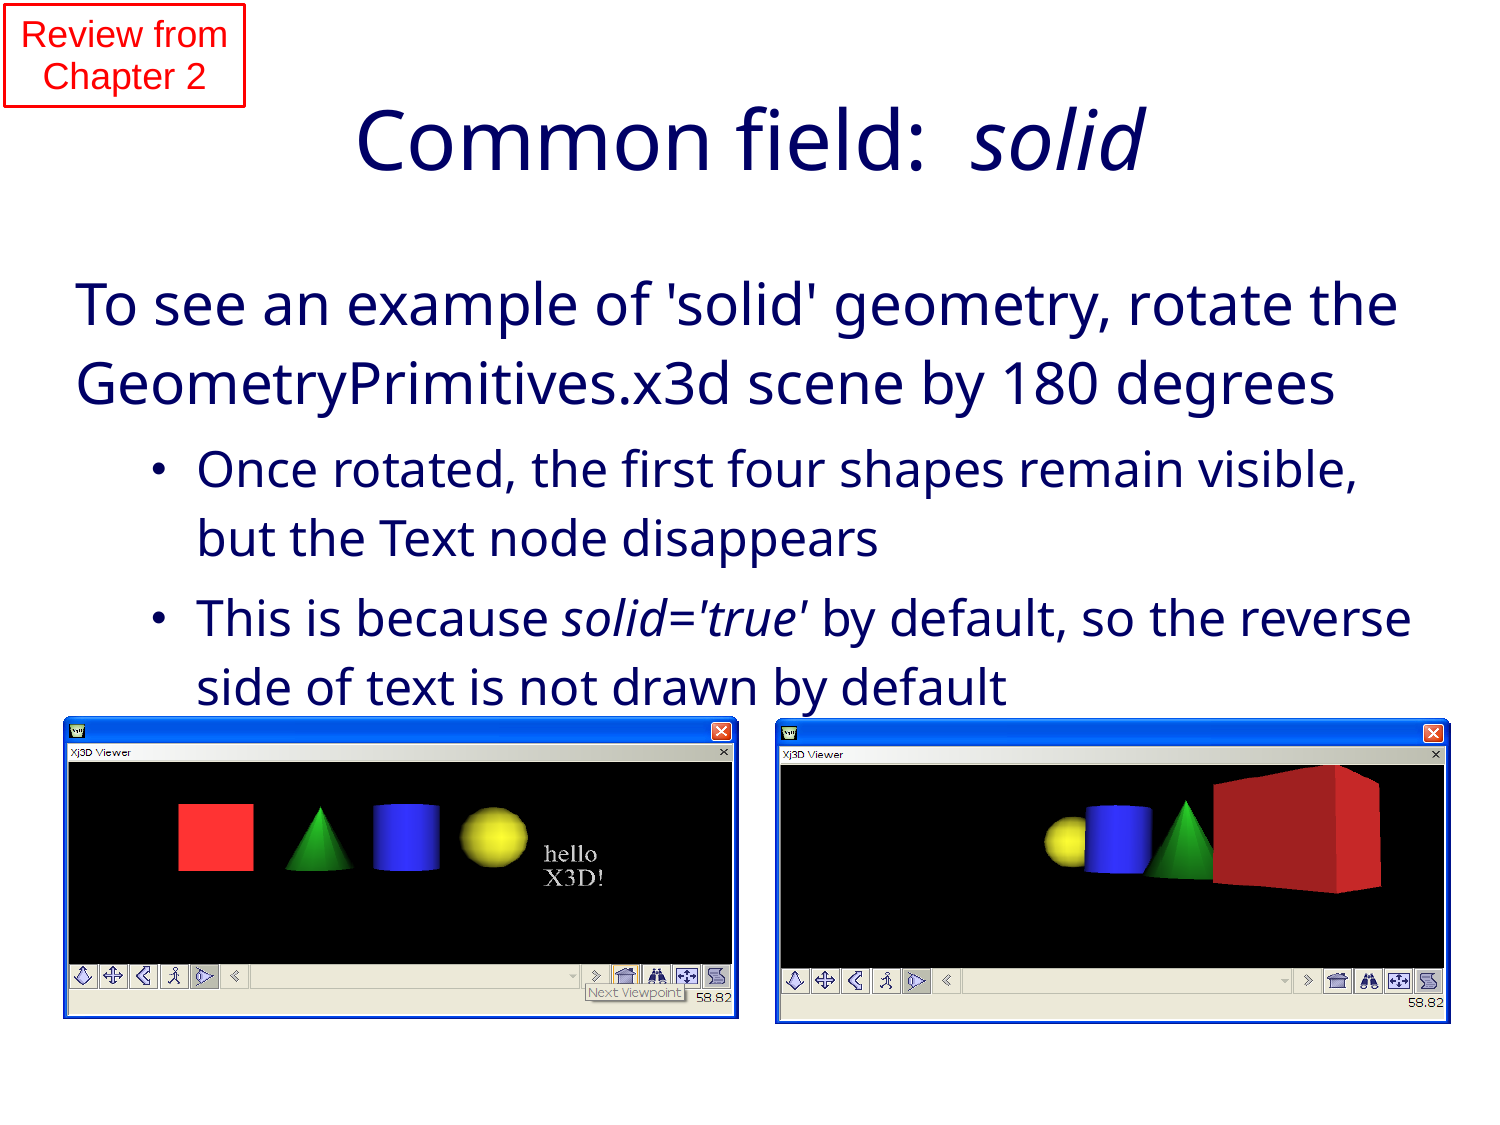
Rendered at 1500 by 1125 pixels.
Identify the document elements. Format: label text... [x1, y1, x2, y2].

picture [63, 716, 739, 1019]
list To see an example of 'solid' geometry, rotate the GeometryPrimitives.x3d scene by 180 degrees Once rotated, the first four shapes remain visible, but the Text node disappears This is because solid='true' by default, so the reverse side of text is not drawn by default [75, 263, 1425, 1006]
text_box Review from Chapter 2 [4, 4, 245, 107]
title Common field: solid [112, 44, 1388, 232]
picture [775, 718, 1451, 1024]
